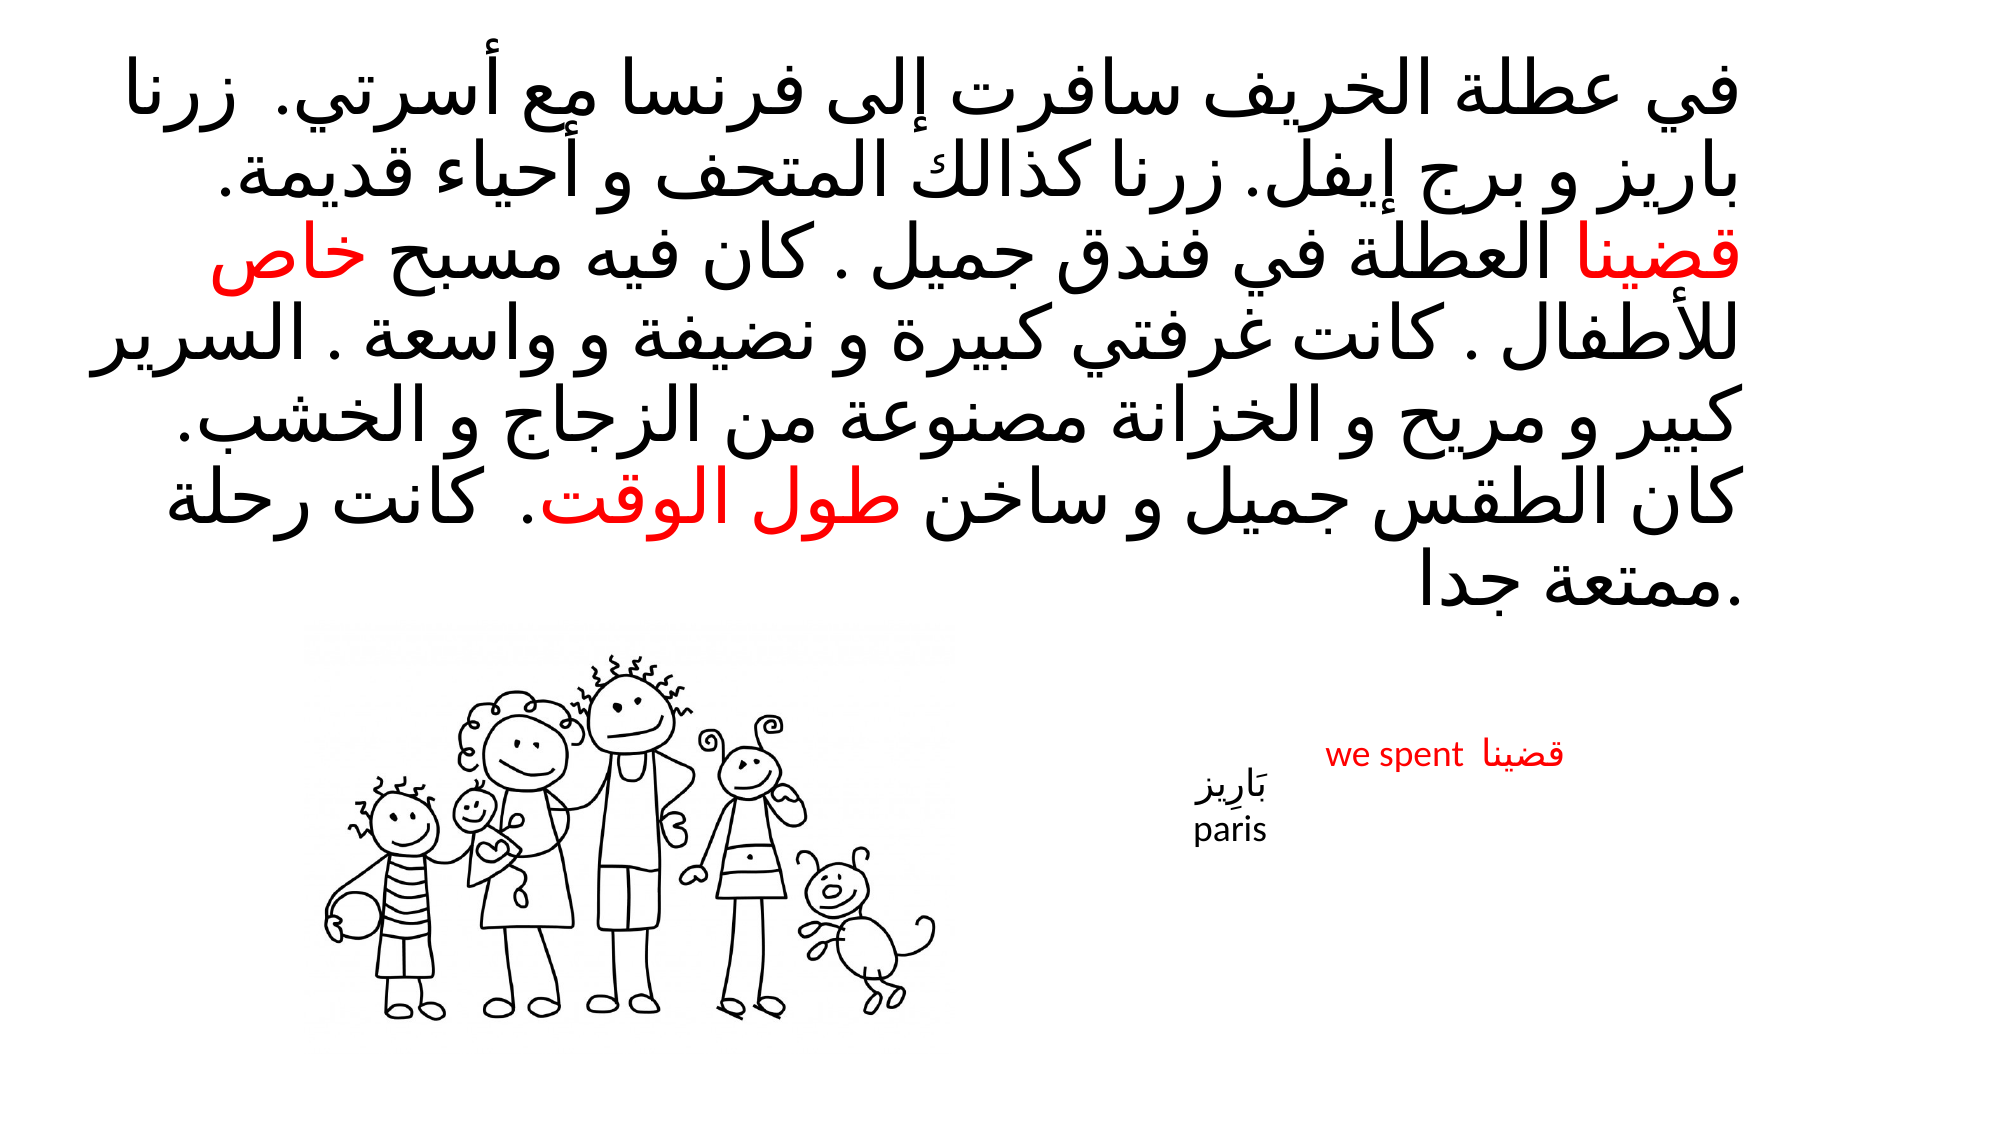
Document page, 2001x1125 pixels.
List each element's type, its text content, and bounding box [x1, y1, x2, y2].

picture [304, 621, 955, 1054]
text_box بَارِيز paris [1138, 751, 1329, 856]
text_box we spent قضينا [1268, 721, 1711, 781]
title في عطلة الخريف سافرت إلى فرنسا مع أسرتي. زرنا باريز و برج إيفل. زرنا كذالك المتحف و أحياء قديمة. قضينا العطلة في فندق جميل . كان فيه مسبح خاص للأطفال . كانت غرفتي كبيرة و نضيفة و واسعة . السرير كبير و مريح و الخزانة مصنوعة من الزجاج و الخشب. كان الطقس جميل و ساخن طول الوقت. كانت رحلة ممتعة جدا. [77, 36, 1819, 634]
